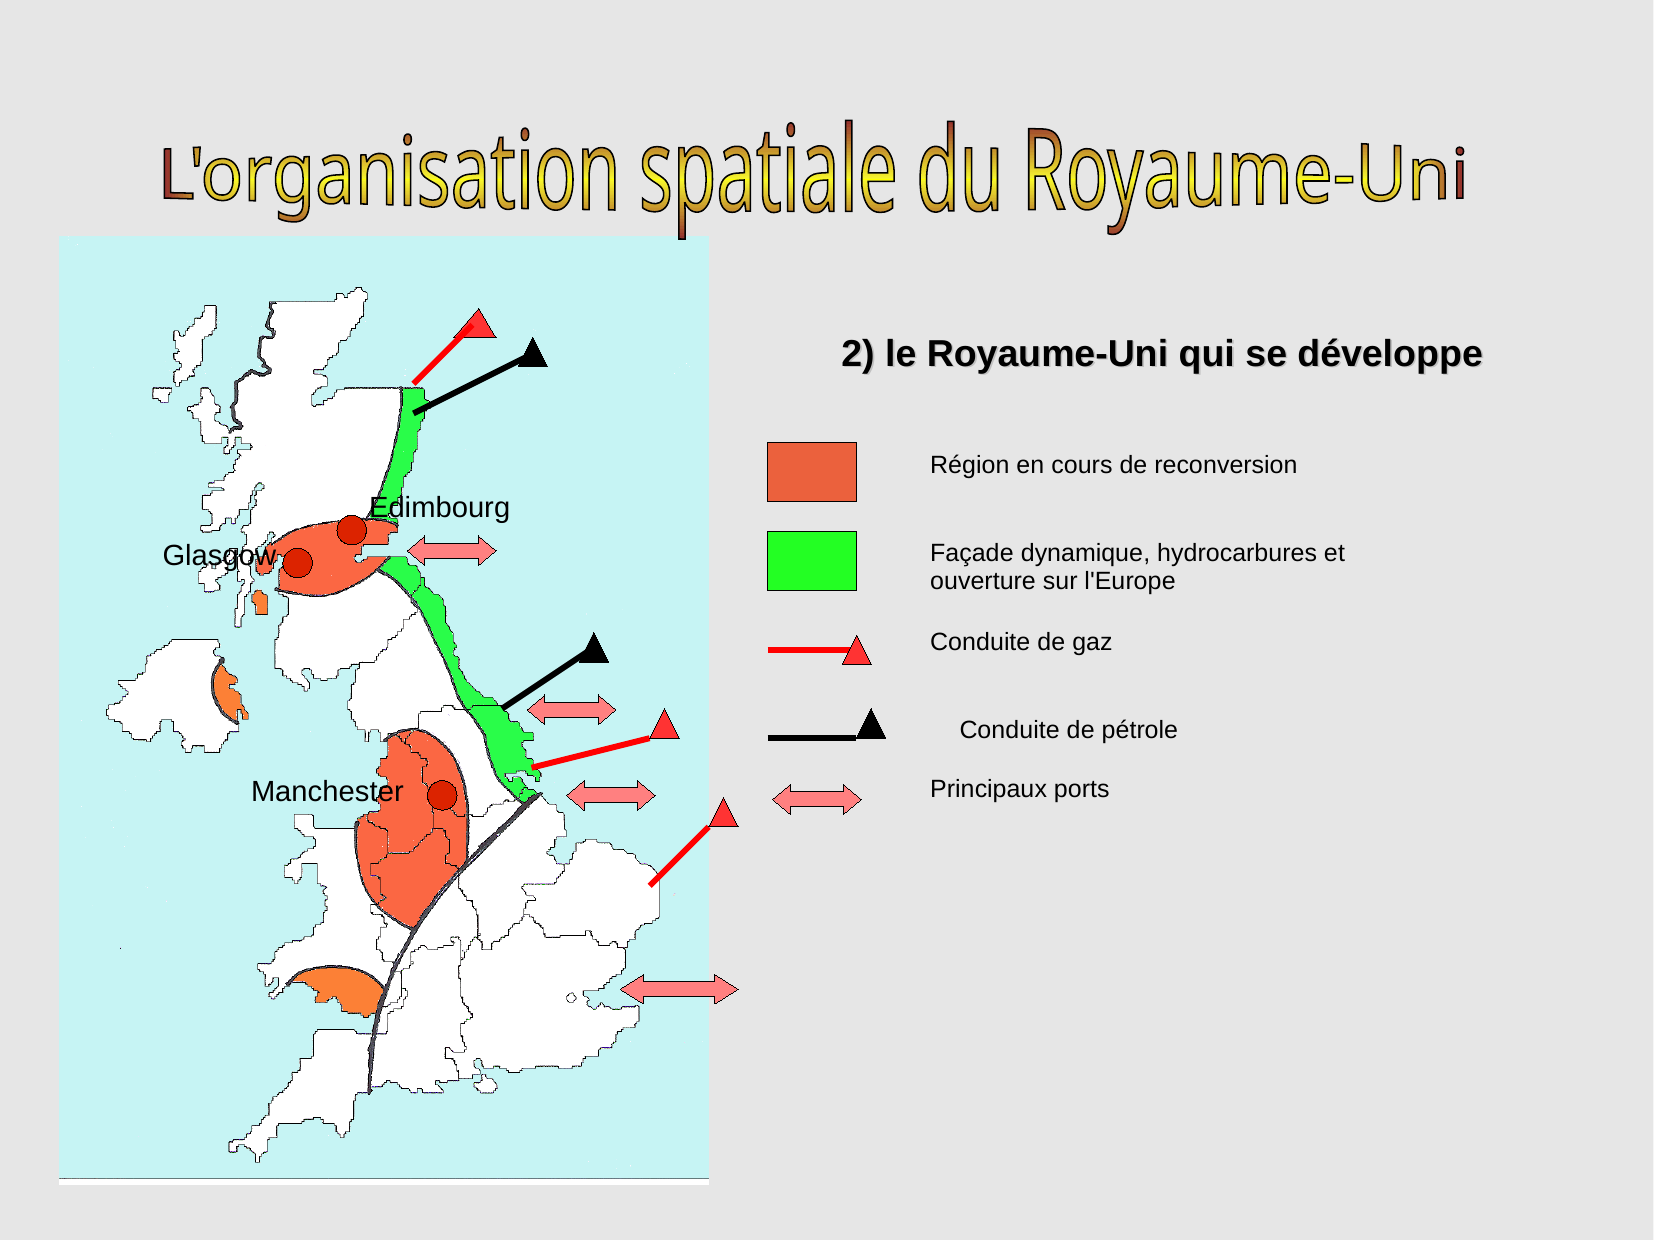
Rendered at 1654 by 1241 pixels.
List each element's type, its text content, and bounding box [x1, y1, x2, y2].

text_box [518, 337, 548, 367]
text_box Glasgow [147, 531, 325, 580]
text_box [708, 797, 739, 827]
text_box [767, 531, 857, 591]
text_box [527, 694, 616, 725]
text_box L'organisation spatiale du Royaume-Uni [1232, 153, 1287, 205]
text_box L'organisation spatiale du Royaume-Uni [582, 147, 615, 211]
text_box L'organisation spatiale du Royaume-Uni [1413, 159, 1446, 200]
picture [59, 236, 709, 1185]
text_box Principaux ports [915, 767, 1270, 811]
text_box Manchester [236, 767, 443, 816]
text_box Conduite de gaz [915, 620, 1270, 663]
text_box L'organisation spatiale du Royaume-Uni [491, 137, 515, 210]
text_box L'organisation spatiale du Royaume-Uni [642, 146, 670, 212]
text_box L'organisation spatiale du Royaume-Uni [360, 153, 393, 205]
text_box [336, 515, 367, 545]
text_box [767, 442, 857, 502]
text_box L'organisation spatiale du Royaume-Uni [1107, 150, 1144, 235]
text_box [407, 535, 497, 566]
text_box L'organisation spatiale du Royaume-Uni [965, 147, 998, 212]
text_box L'organisation spatiale du Royaume-Uni [420, 151, 448, 208]
text_box L'organisation spatiale du Royaume-Uni [719, 146, 751, 213]
text_box [842, 635, 872, 665]
text_box Conduite de pétrole [944, 708, 1329, 752]
text_box L'organisation spatiale du Royaume-Uni [249, 157, 272, 201]
text_box L'organisation spatiale du Royaume-Uni [453, 150, 485, 209]
text_box L'organisation spatiale du Royaume-Uni [1361, 143, 1401, 202]
text_box [453, 308, 497, 338]
text_box L'organisation spatiale du Royaume-Uni [204, 158, 240, 201]
text_box L'organisation spatiale du Royaume-Uni [1188, 152, 1221, 207]
text_box L'organisation spatiale du Royaume-Uni [1028, 128, 1065, 210]
text_box L'organisation spatiale du Royaume-Uni [318, 155, 350, 204]
text_box L'organisation spatiale du Royaume-Uni [678, 146, 713, 240]
text_box 2) le Royaume-Uni qui se développe [826, 324, 1565, 383]
text_box L'organisation spatiale du Royaume-Uni [537, 148, 574, 211]
text_box [620, 974, 739, 1004]
text_box L'organisation spatiale du Royaume-Uni [803, 145, 834, 213]
text_box Façade dynamique, hydrocarbures et ouverture sur l'Europe [915, 531, 1388, 603]
text_box L'organisation spatiale du Royaume-Uni [861, 146, 895, 213]
text_box L'organisation spatiale du Royaume-Uni [164, 148, 193, 199]
text_box L'organisation spatiale du Royaume-Uni [1069, 148, 1105, 210]
text_box [579, 632, 609, 663]
text_box L'organisation spatiale du Royaume-Uni [1296, 155, 1330, 204]
text_box L'organisation spatiale du Royaume-Uni [1146, 150, 1178, 209]
text_box L'organisation spatiale du Royaume-Uni [920, 121, 954, 213]
text_box [566, 780, 656, 811]
text_box Région en cours de reconversion [915, 442, 1359, 486]
text_box [772, 784, 862, 815]
text_box L'organisation spatiale du Royaume-Uni [757, 132, 781, 213]
text_box [649, 708, 680, 739]
text_box [856, 708, 886, 739]
text_box [443, 780, 458, 811]
text_box Edimbourg [354, 483, 532, 532]
text_box L'organisation spatiale du Royaume-Uni [275, 156, 310, 222]
